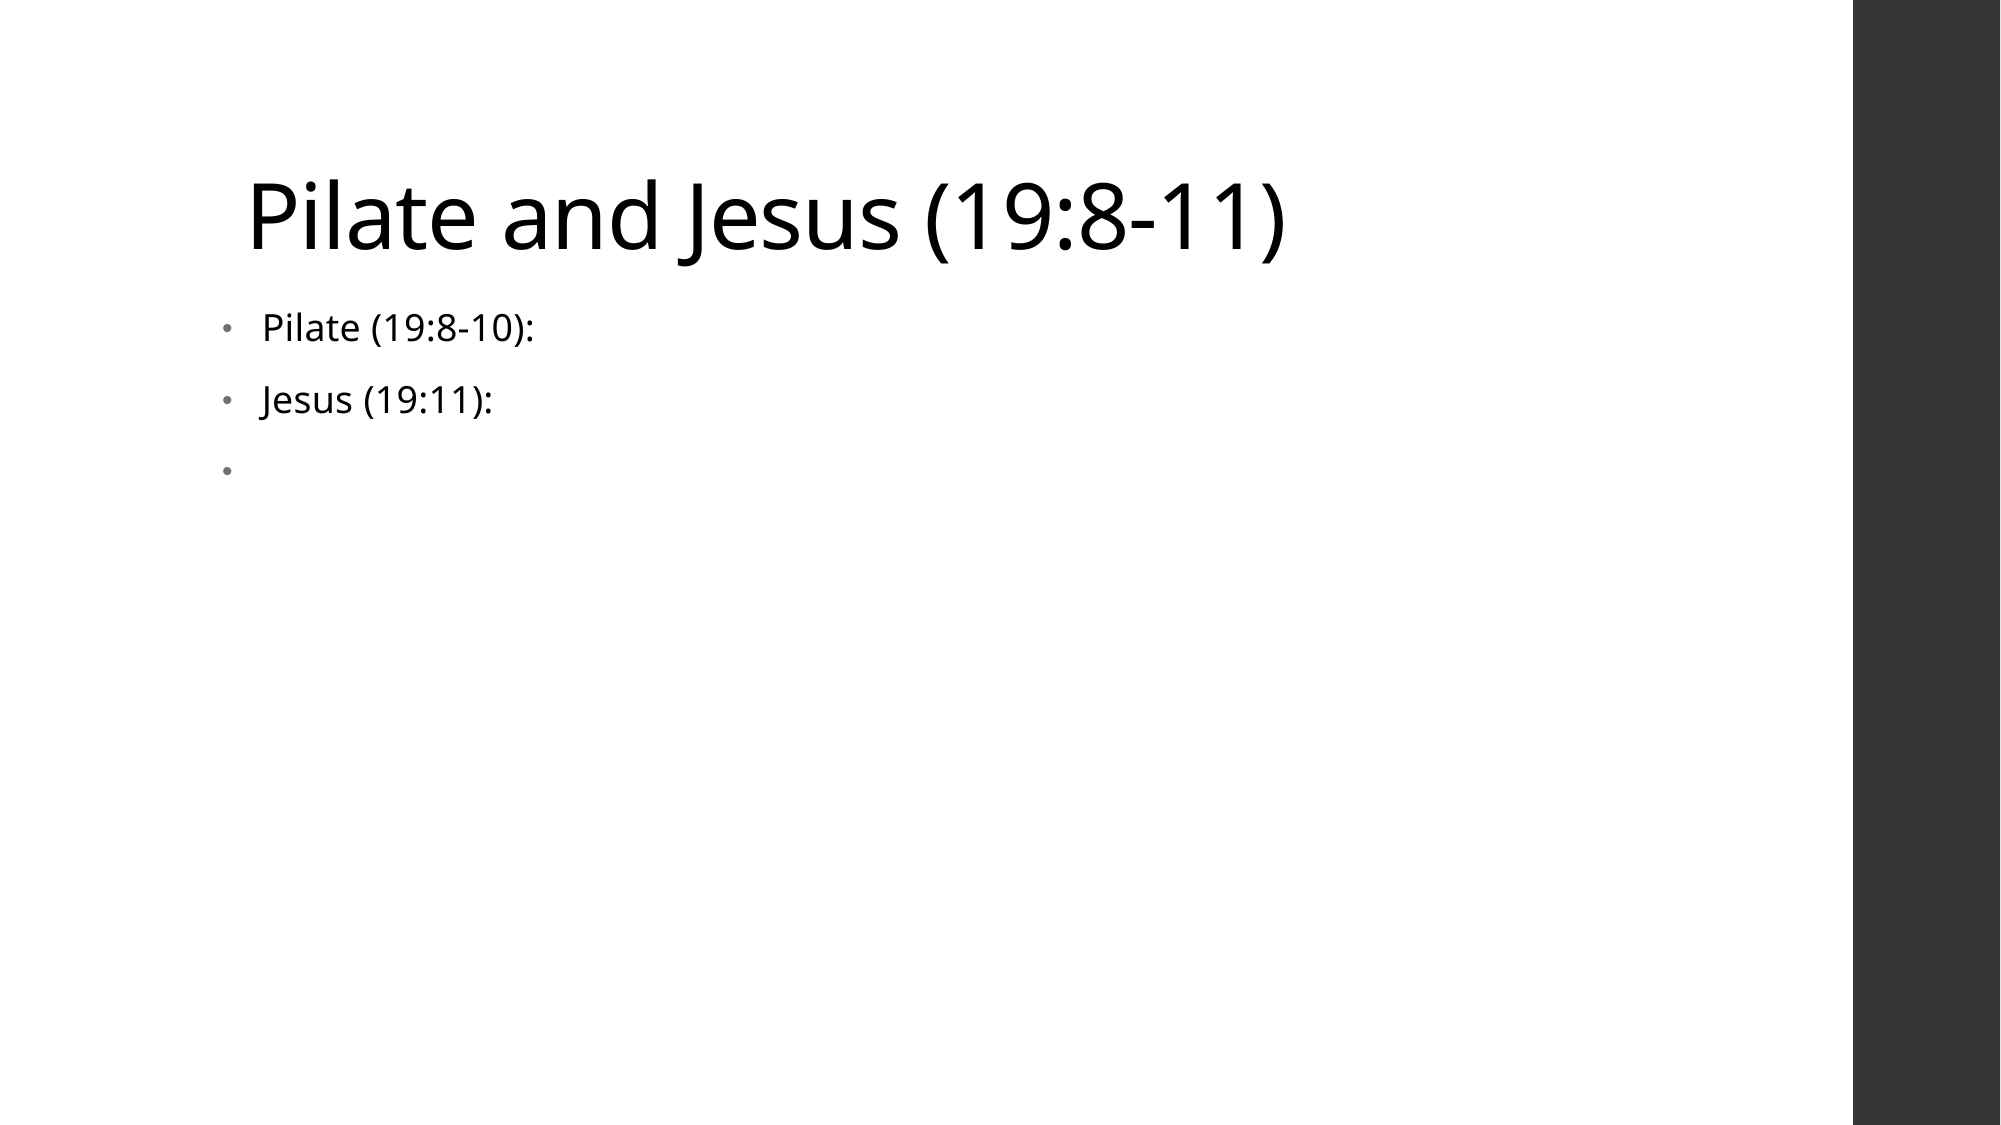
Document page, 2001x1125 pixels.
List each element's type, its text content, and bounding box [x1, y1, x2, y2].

title Pilate and Jesus (19:8-11) [206, 60, 1797, 278]
list Pilate (19:8-10): Jesus (19:11): [206, 299, 1617, 1014]
